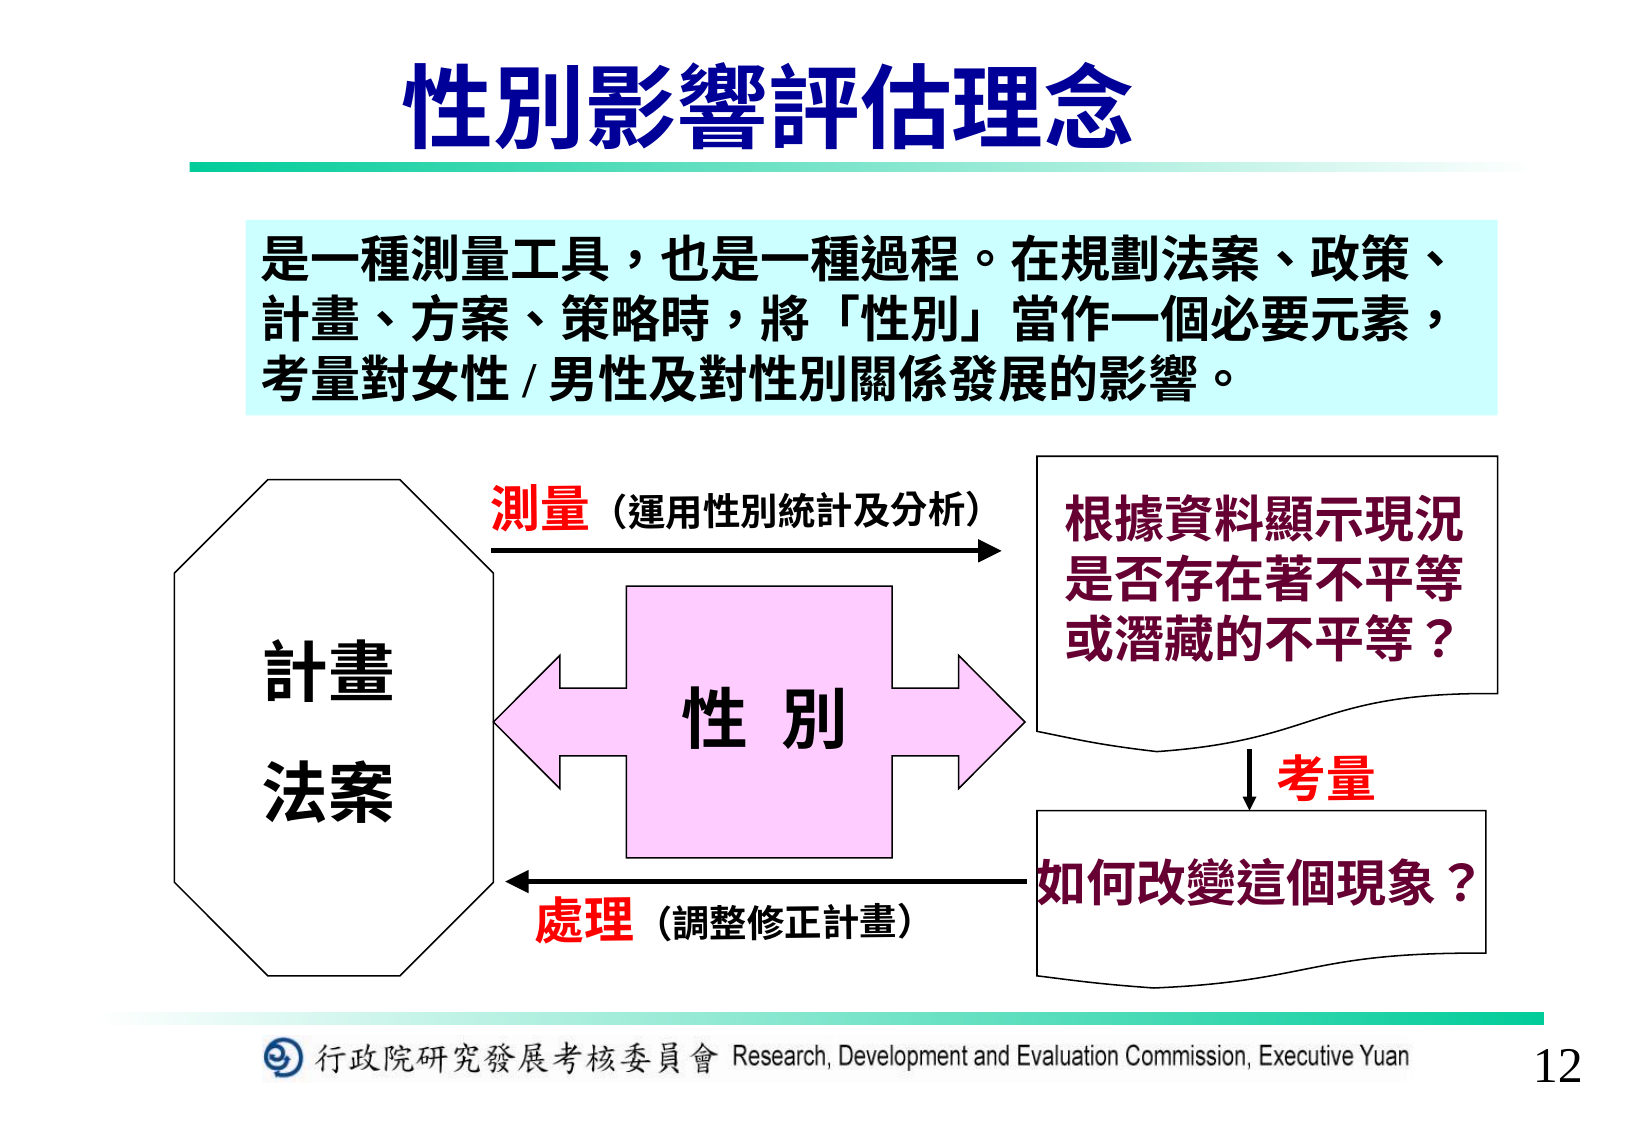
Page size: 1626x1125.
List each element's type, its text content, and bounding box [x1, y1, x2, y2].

text_box [493, 586, 1026, 858]
picture [262, 1035, 1415, 1083]
text_box 計畫 法案 [186, 621, 470, 839]
text_box 處理（調整修正計畫） [480, 881, 989, 958]
text_box 性別影響評估理念 [0, 49, 1538, 161]
text_box 測量（運用性別統計及分析） [468, 464, 1025, 546]
text_box 如何改變這個現象？ [1037, 810, 1486, 988]
text_box 性 別 [658, 668, 872, 765]
text_box 考量 [1225, 738, 1427, 817]
text_box 是一種測量工具，也是一種過程。在規劃法案、政策、計畫、方案、策略時，將「性別」當作一個必要元素，考量對女性/男性及對性別關係發展的影響。 [245, 219, 1498, 416]
text_box 根據資料顯示現況是否存在著不平等或潛藏的不平等？ [1048, 479, 1480, 676]
